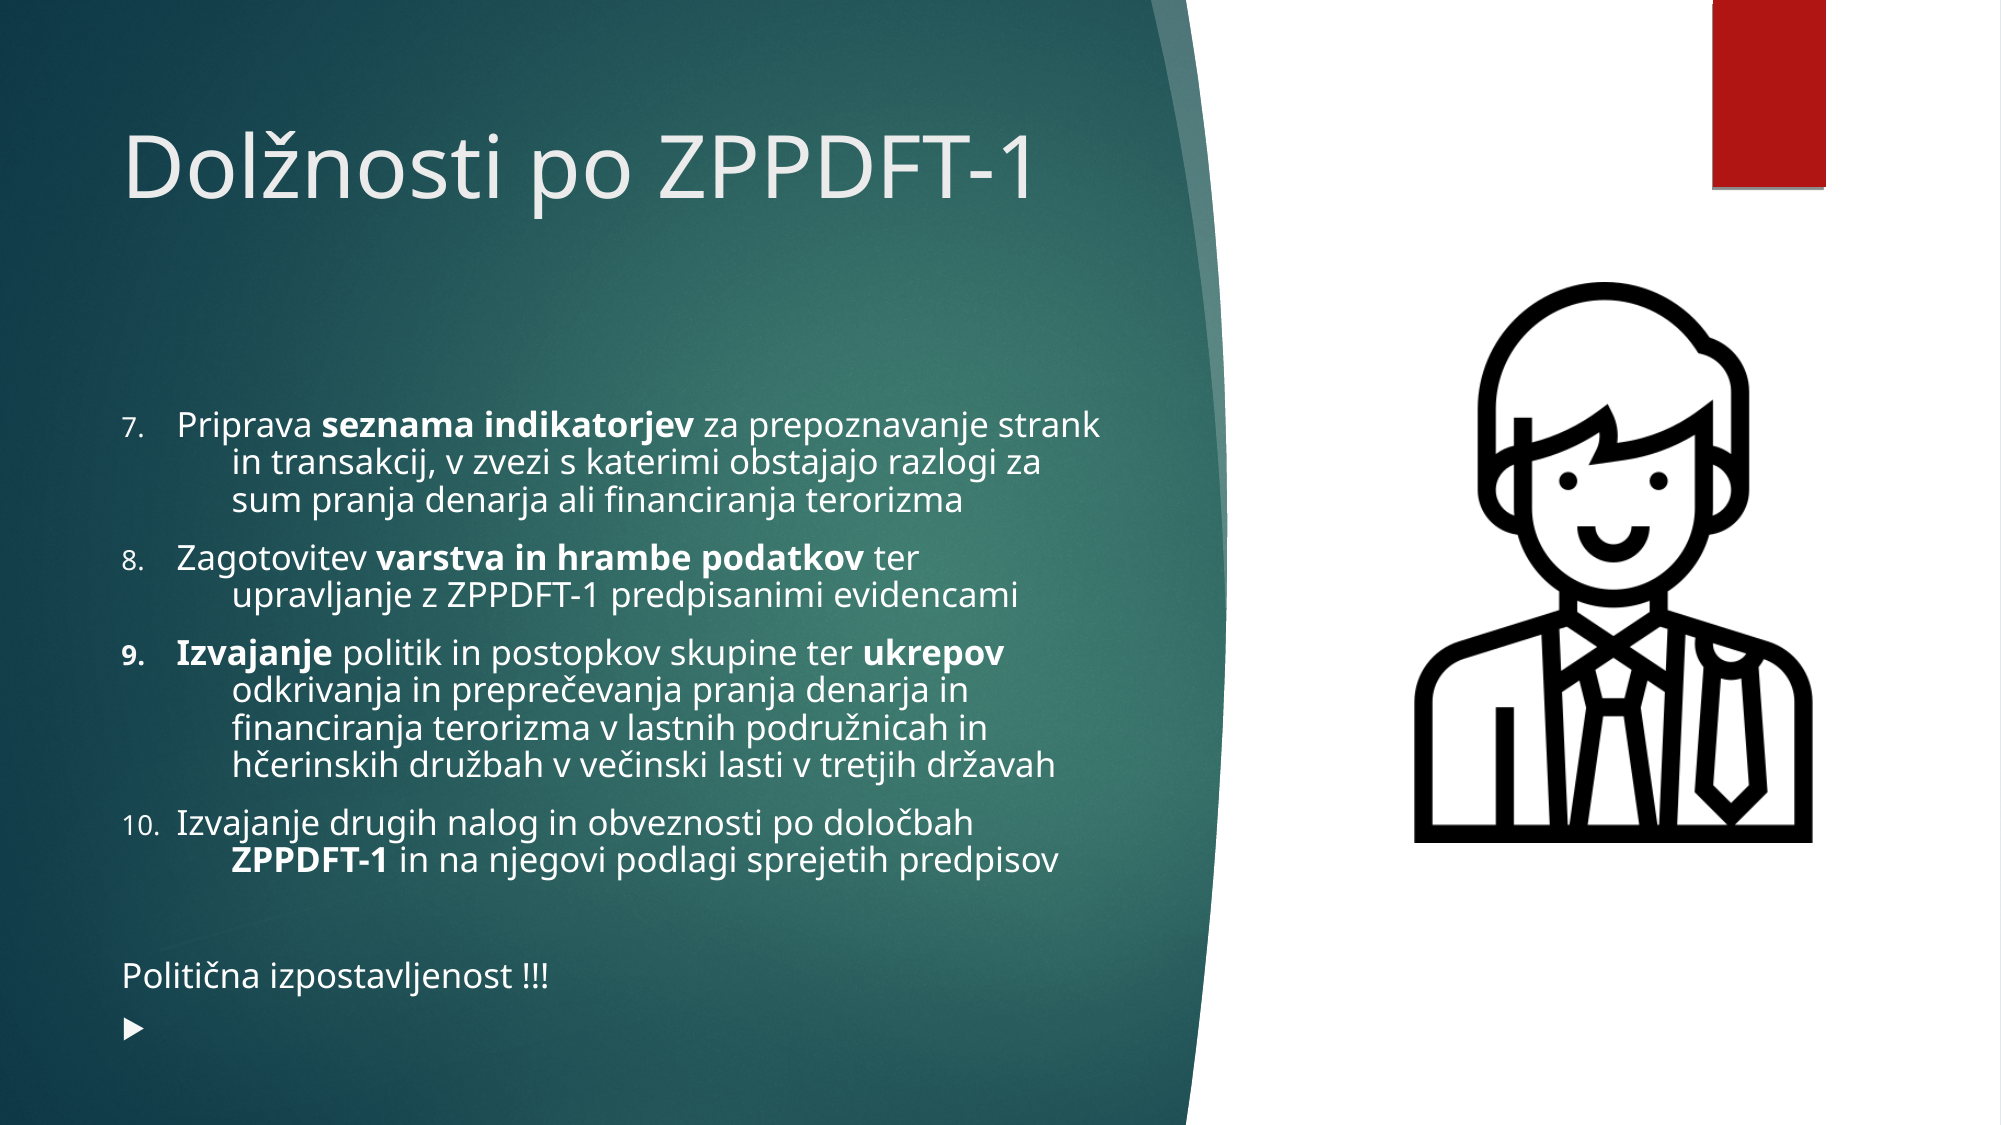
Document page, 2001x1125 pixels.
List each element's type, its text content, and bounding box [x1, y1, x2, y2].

text_box [0, 0, 2000, 1125]
list Priprava seznama indikatorjev za prepoznavanje strank in transakcij, v zvezi s katerimi obstajajo razlogi za sum pranja denarja ali financiranja terorizma Zagotovitev varstva in hrambe podatkov ter upravljanje z ZPPDFT-1 predpisanimi evidencami Izvajanje politik in postopkov skupine ter ukrepov odkrivanja in preprečevanja pranja denarja in financiranja terorizma v lastnih podružnicah in hčerinskih družbah v večinski lasti v tretjih državah Izvajanje drugih nalog in obveznosti po določbah ZPPDFT-1 in na njegovi podlagi sprejetih predpisov Politična izpostavljenost !!! [106, 399, 1122, 1021]
title Dolžnosti po ZPPDFT-1 [106, 103, 1122, 370]
picture [1333, 282, 1894, 843]
